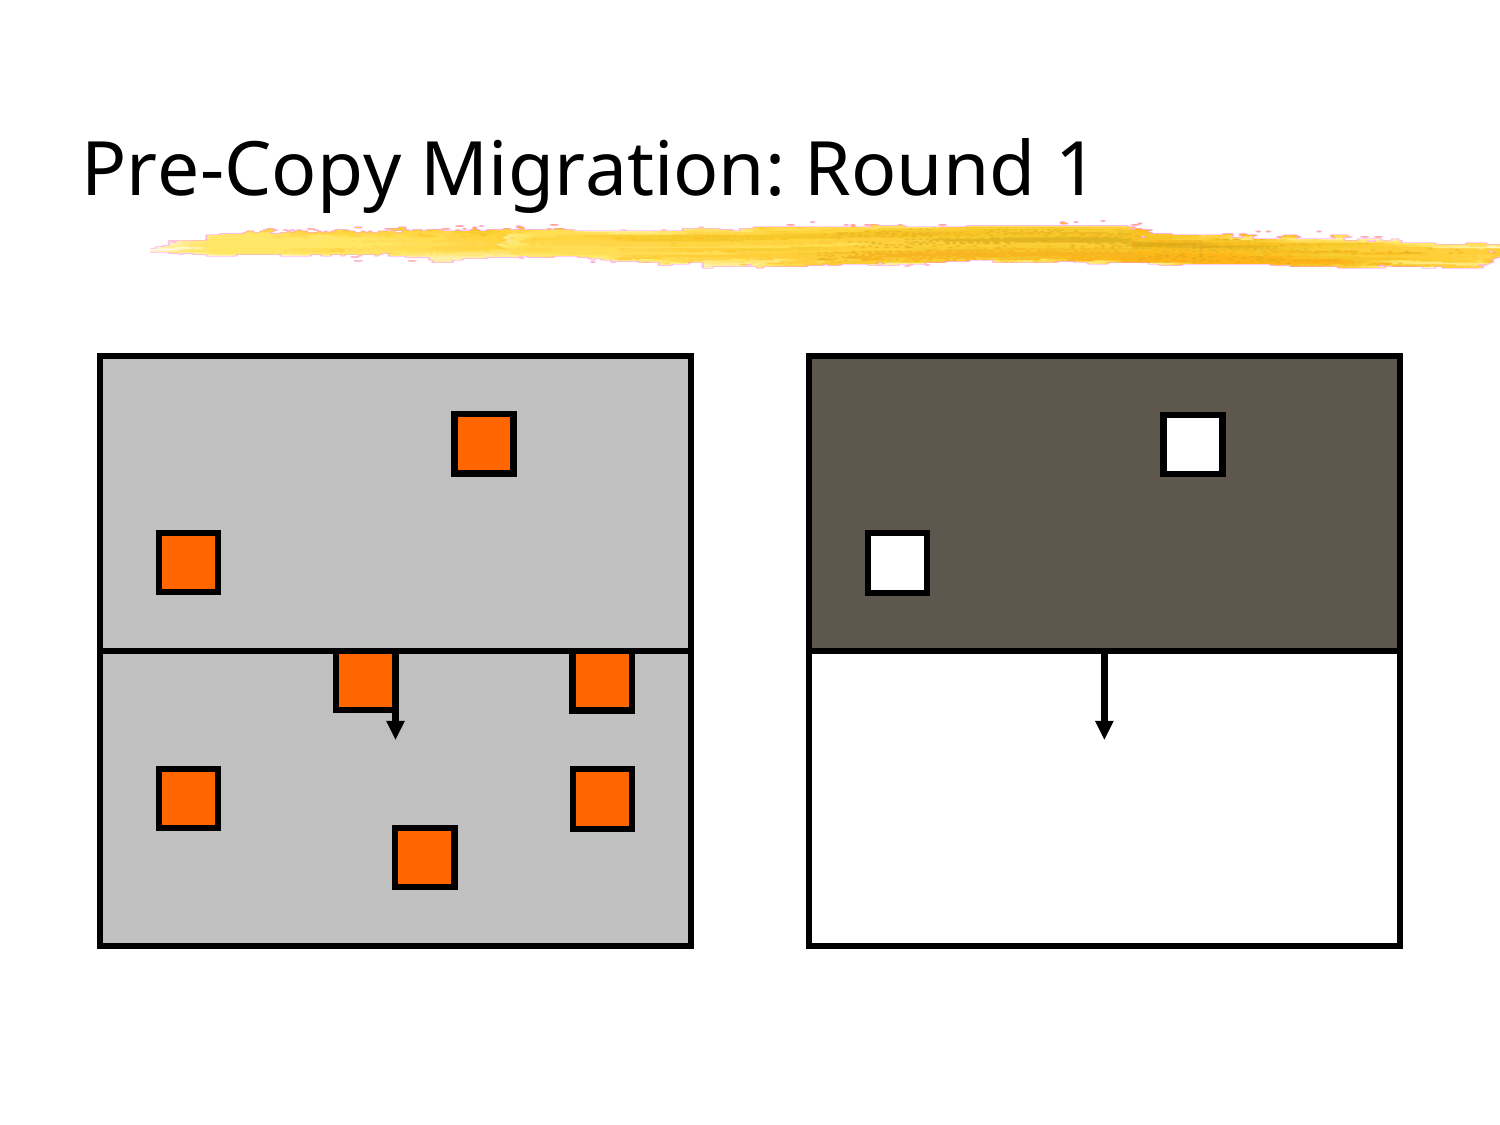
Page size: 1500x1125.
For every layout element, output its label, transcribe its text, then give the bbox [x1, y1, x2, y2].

picture [150, 215, 1500, 279]
text_box [100, 355, 691, 947]
text_box [809, 355, 1400, 652]
title Pre-Copy Migration: Round 1 [66, 37, 1342, 225]
